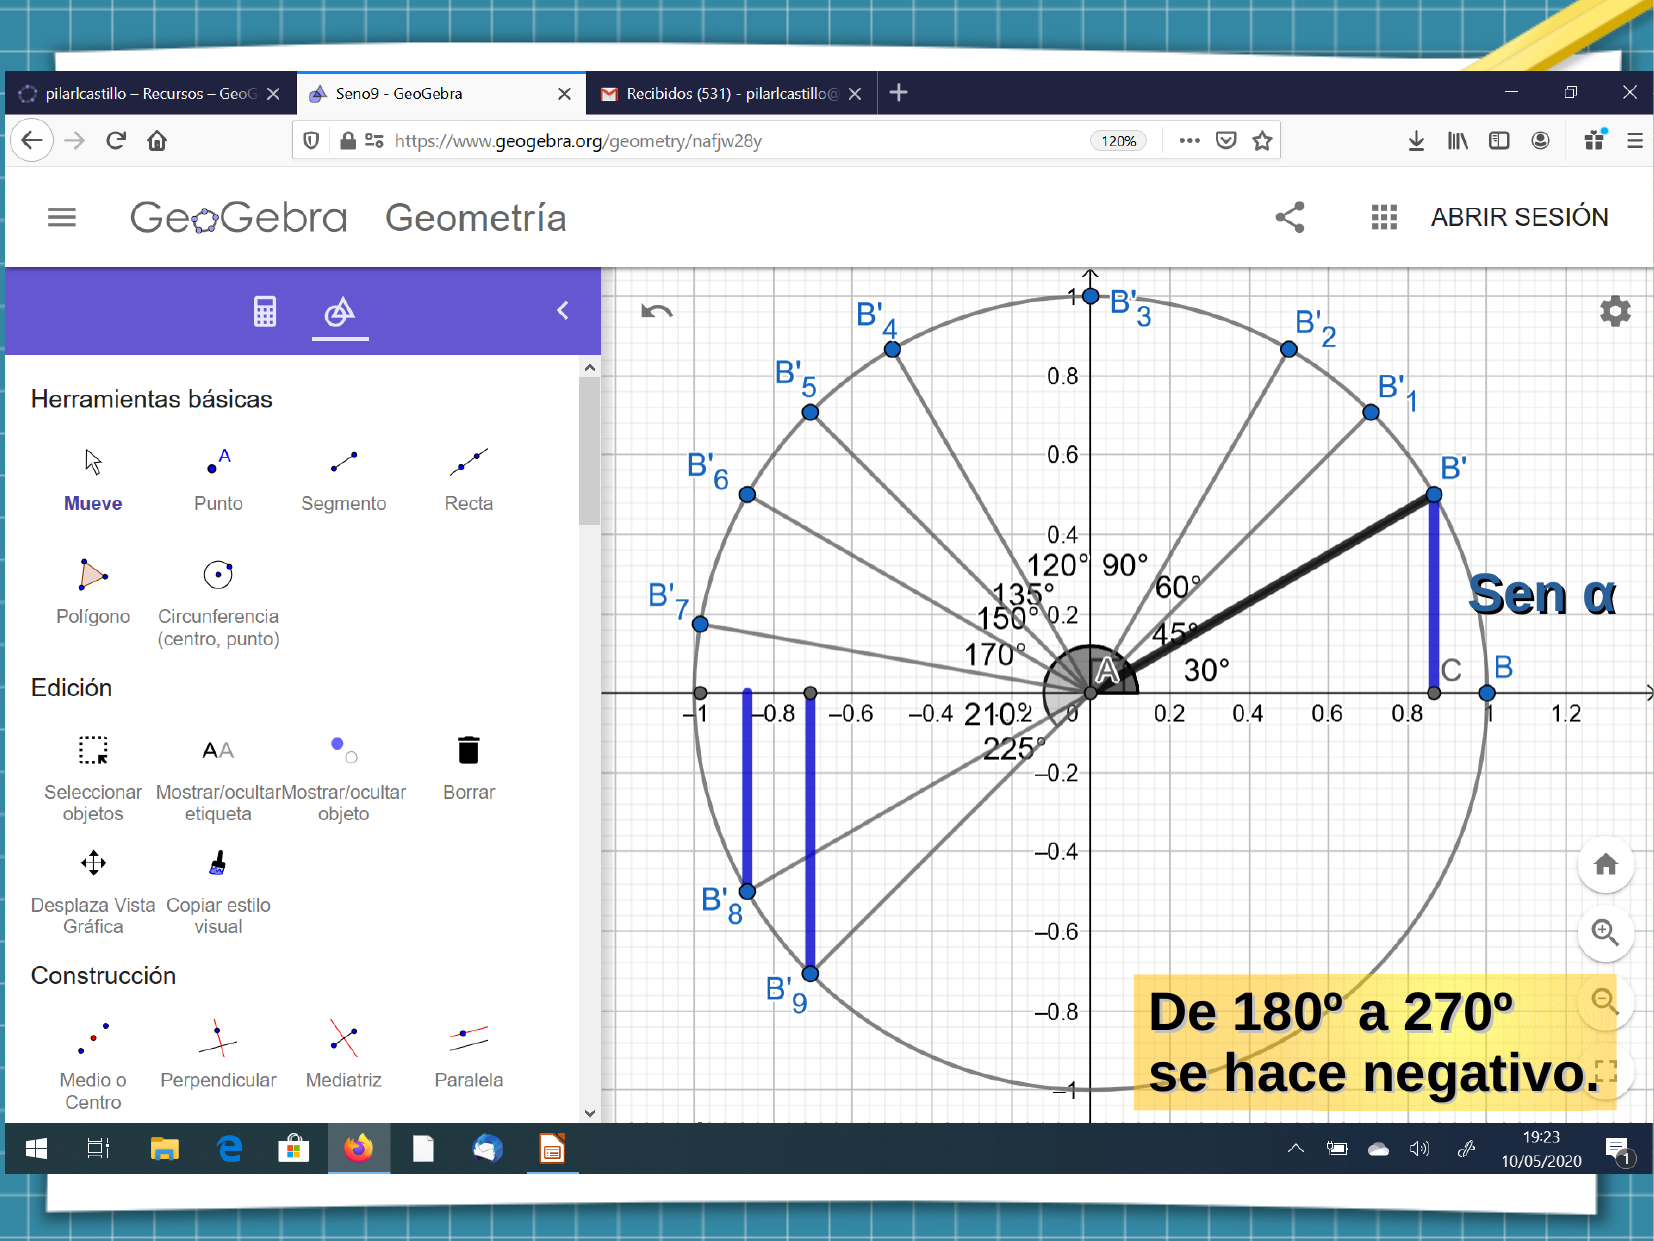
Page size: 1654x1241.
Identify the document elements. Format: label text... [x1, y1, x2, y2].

picture [0, 0, 1654, 1241]
text_box Sen α [1452, 555, 1642, 692]
text_box De 180º a 270º se hace negativo. [1133, 974, 1617, 1111]
